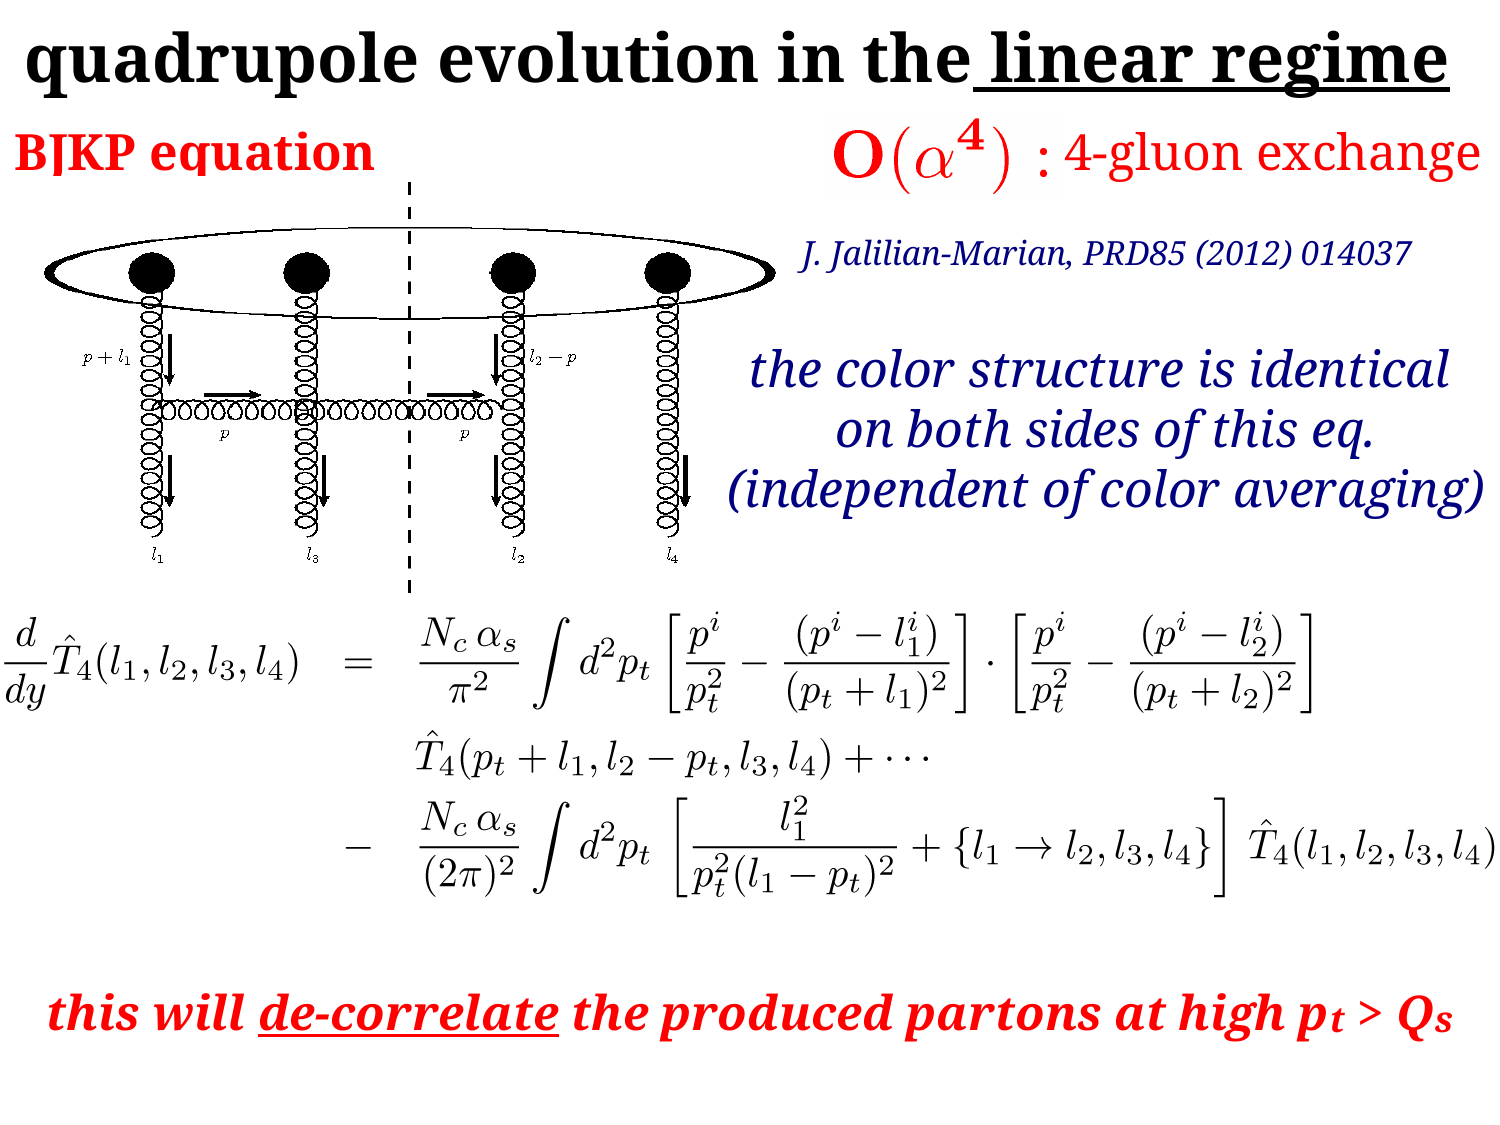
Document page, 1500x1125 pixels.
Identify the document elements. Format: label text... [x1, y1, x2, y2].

text_box quadrupole evolution in the linear regime [9, 8, 1476, 103]
text_box BJKP equation [0, 112, 451, 188]
picture [37, 176, 782, 601]
text_box 4-gluon exchange [1050, 112, 1500, 208]
text_box this will de-correlate the produced partons at high pt > Qs [0, 975, 1500, 1057]
picture [0, 608, 1500, 901]
picture [825, 112, 1059, 200]
text_box the color structure is identical on both sides of this eq. (independent of color averaging) [712, 330, 1500, 526]
text_box J. Jalilian-Marian, PRD85 (2012) 014037 [787, 224, 1500, 300]
